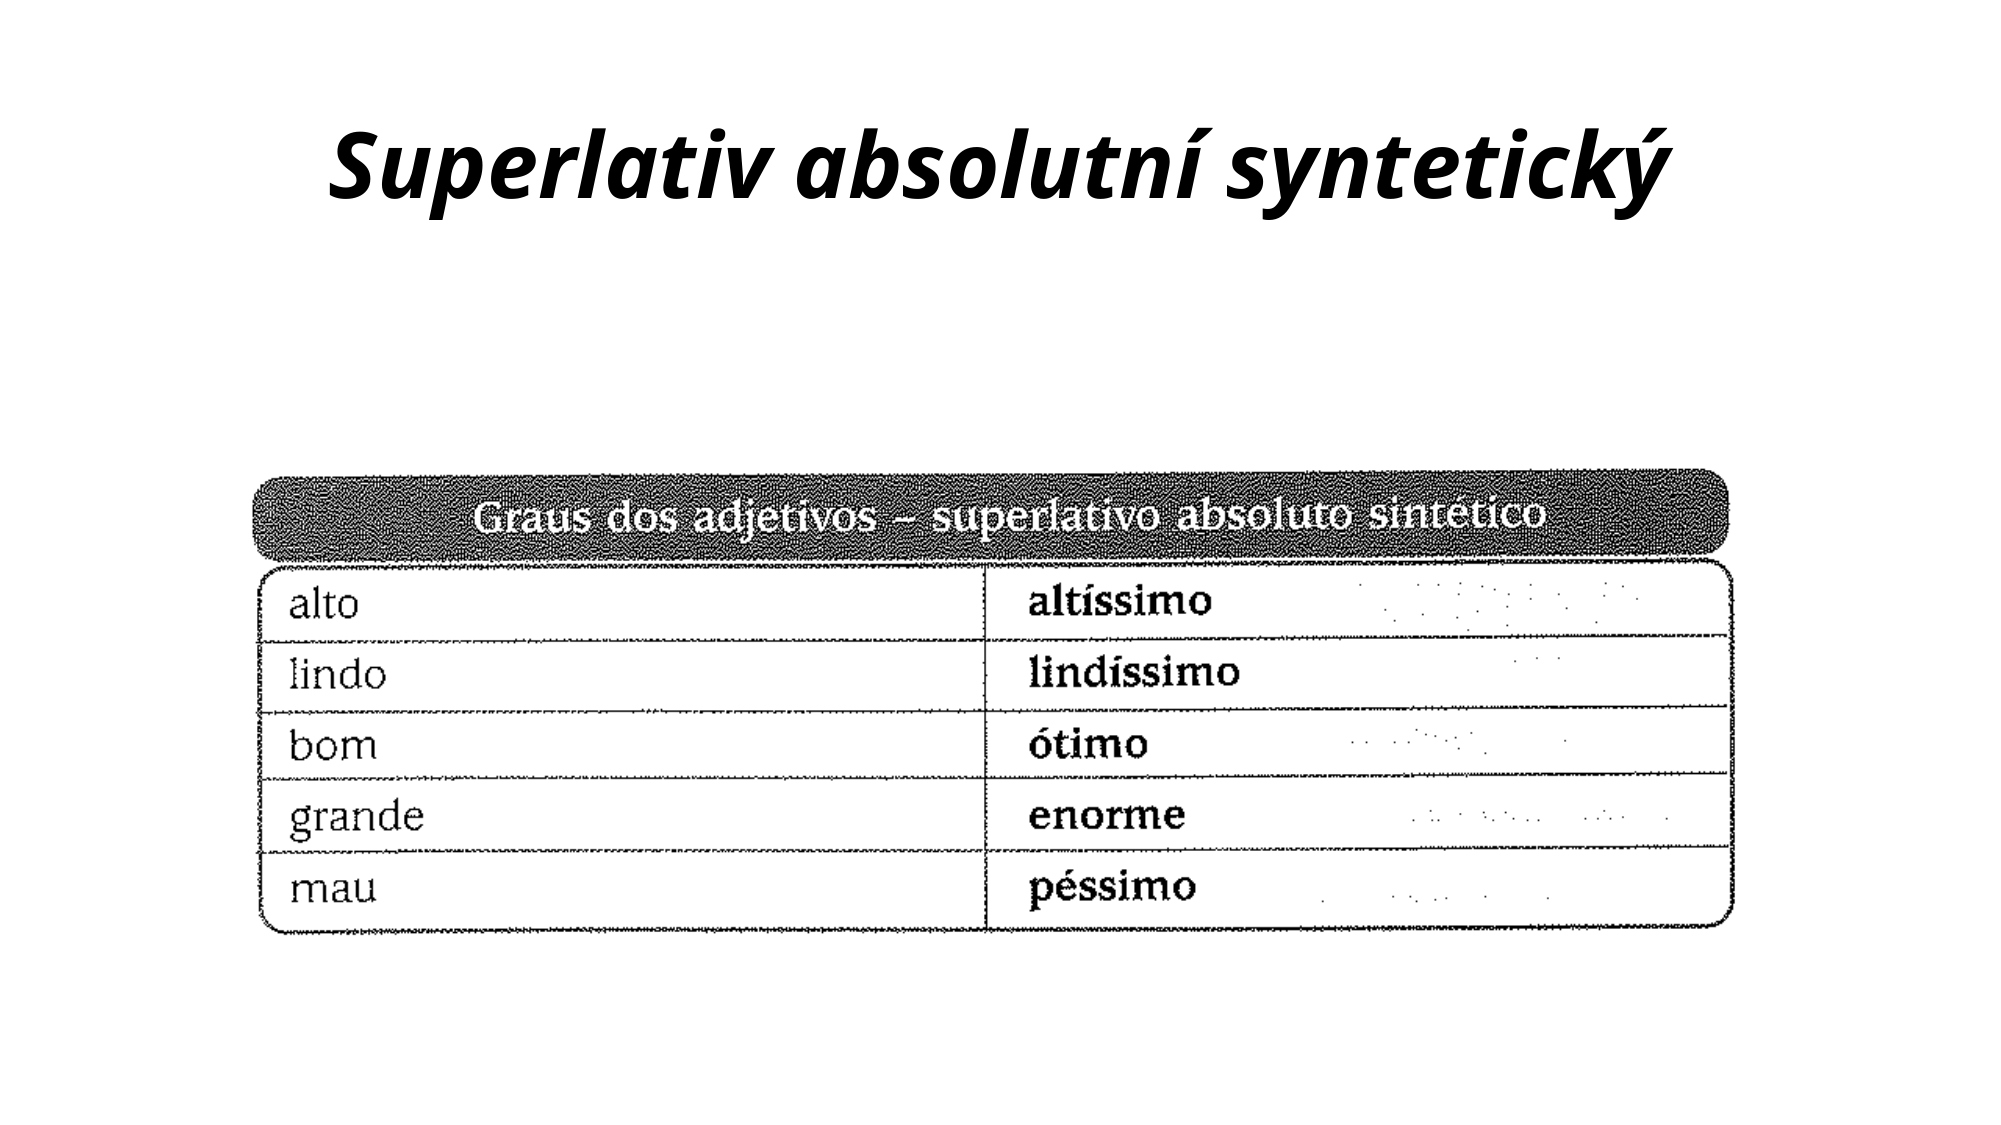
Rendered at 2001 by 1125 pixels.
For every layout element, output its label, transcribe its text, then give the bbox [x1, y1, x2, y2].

title Superlativ absolutní syntetický [137, 59, 1863, 278]
picture [206, 402, 1794, 1022]
